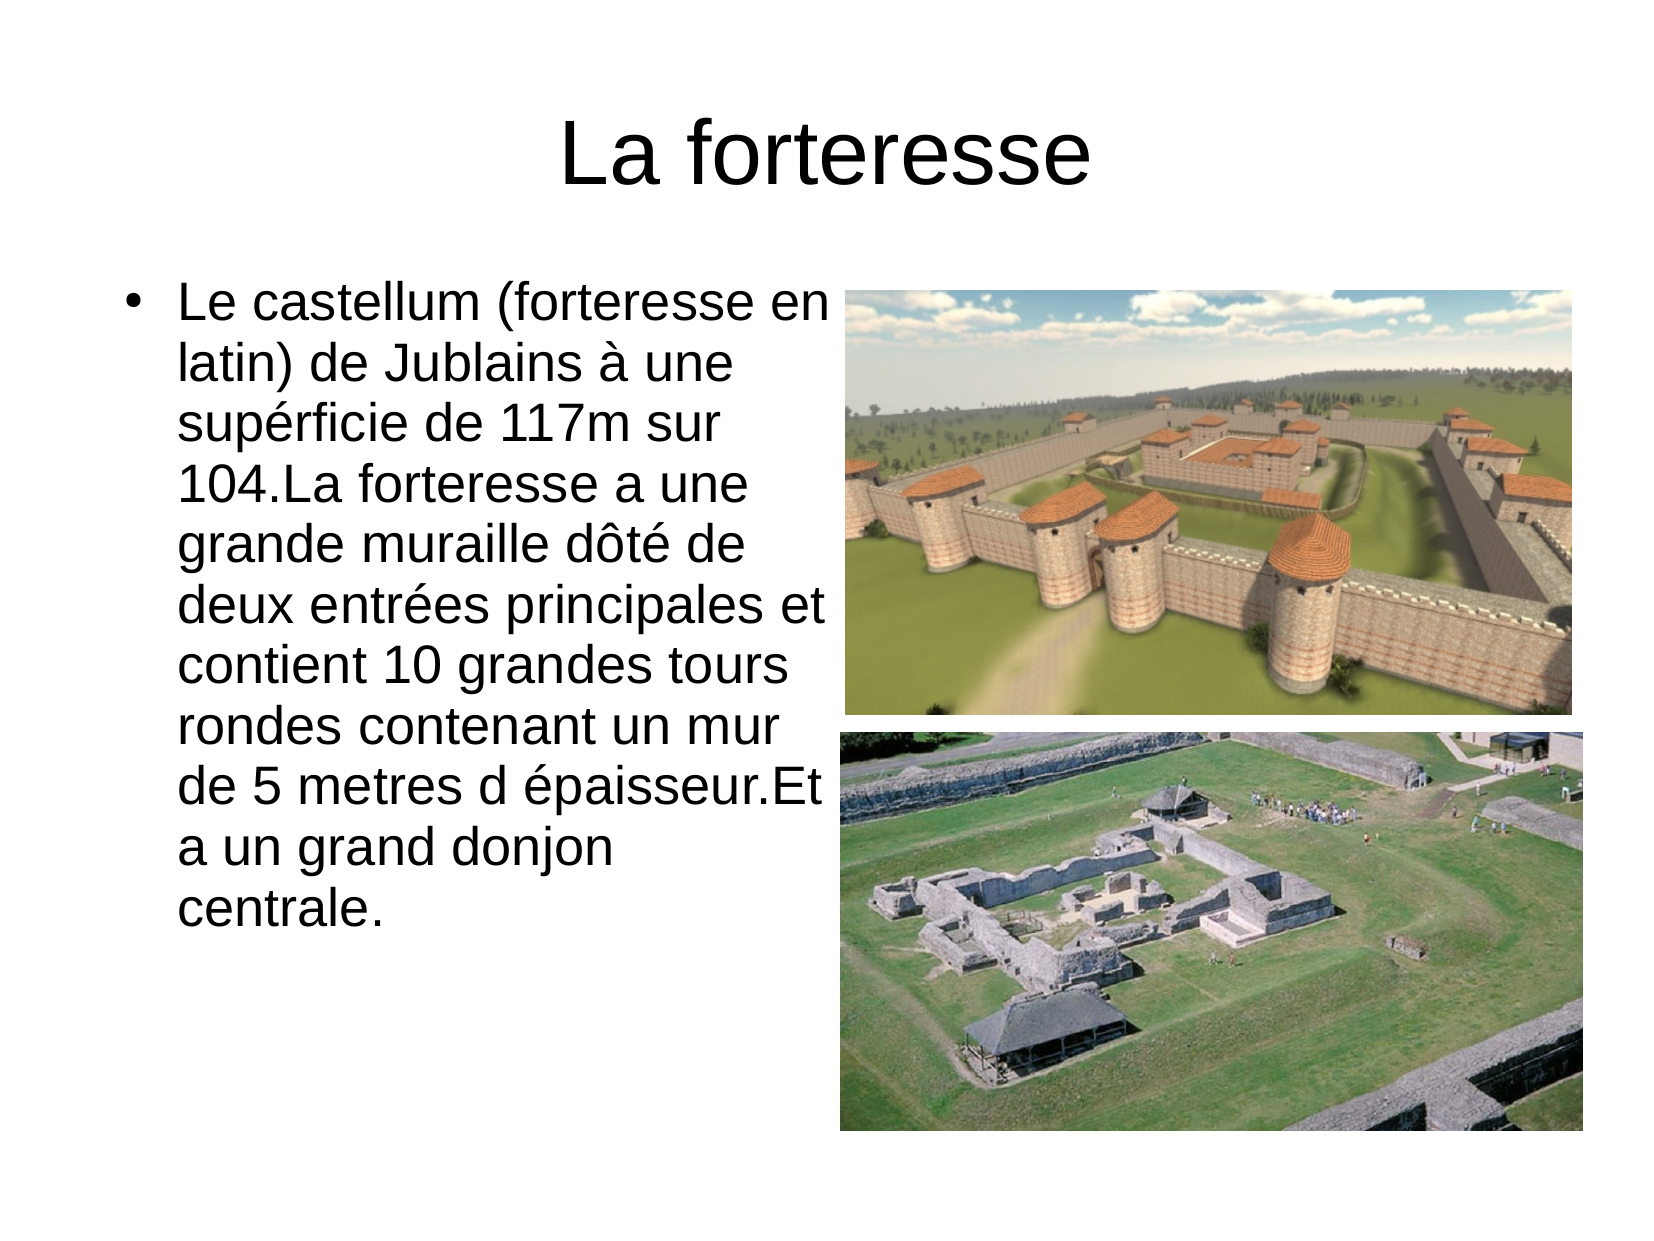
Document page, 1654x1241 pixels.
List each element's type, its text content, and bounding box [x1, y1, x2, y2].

list Le castellum (forteresse en latin) de Jublains à une supérficie de 117m sur 104.La forteresse a une grande muraille dôté de deux entrées principales et contient 10 grandes tours rondes contenant un mur de 5 metres d épaisseur.Et a un grand donjon centrale. [106, 271, 833, 991]
title La forteresse [82, 49, 1571, 257]
picture [840, 732, 1583, 1132]
picture [845, 290, 1572, 715]
